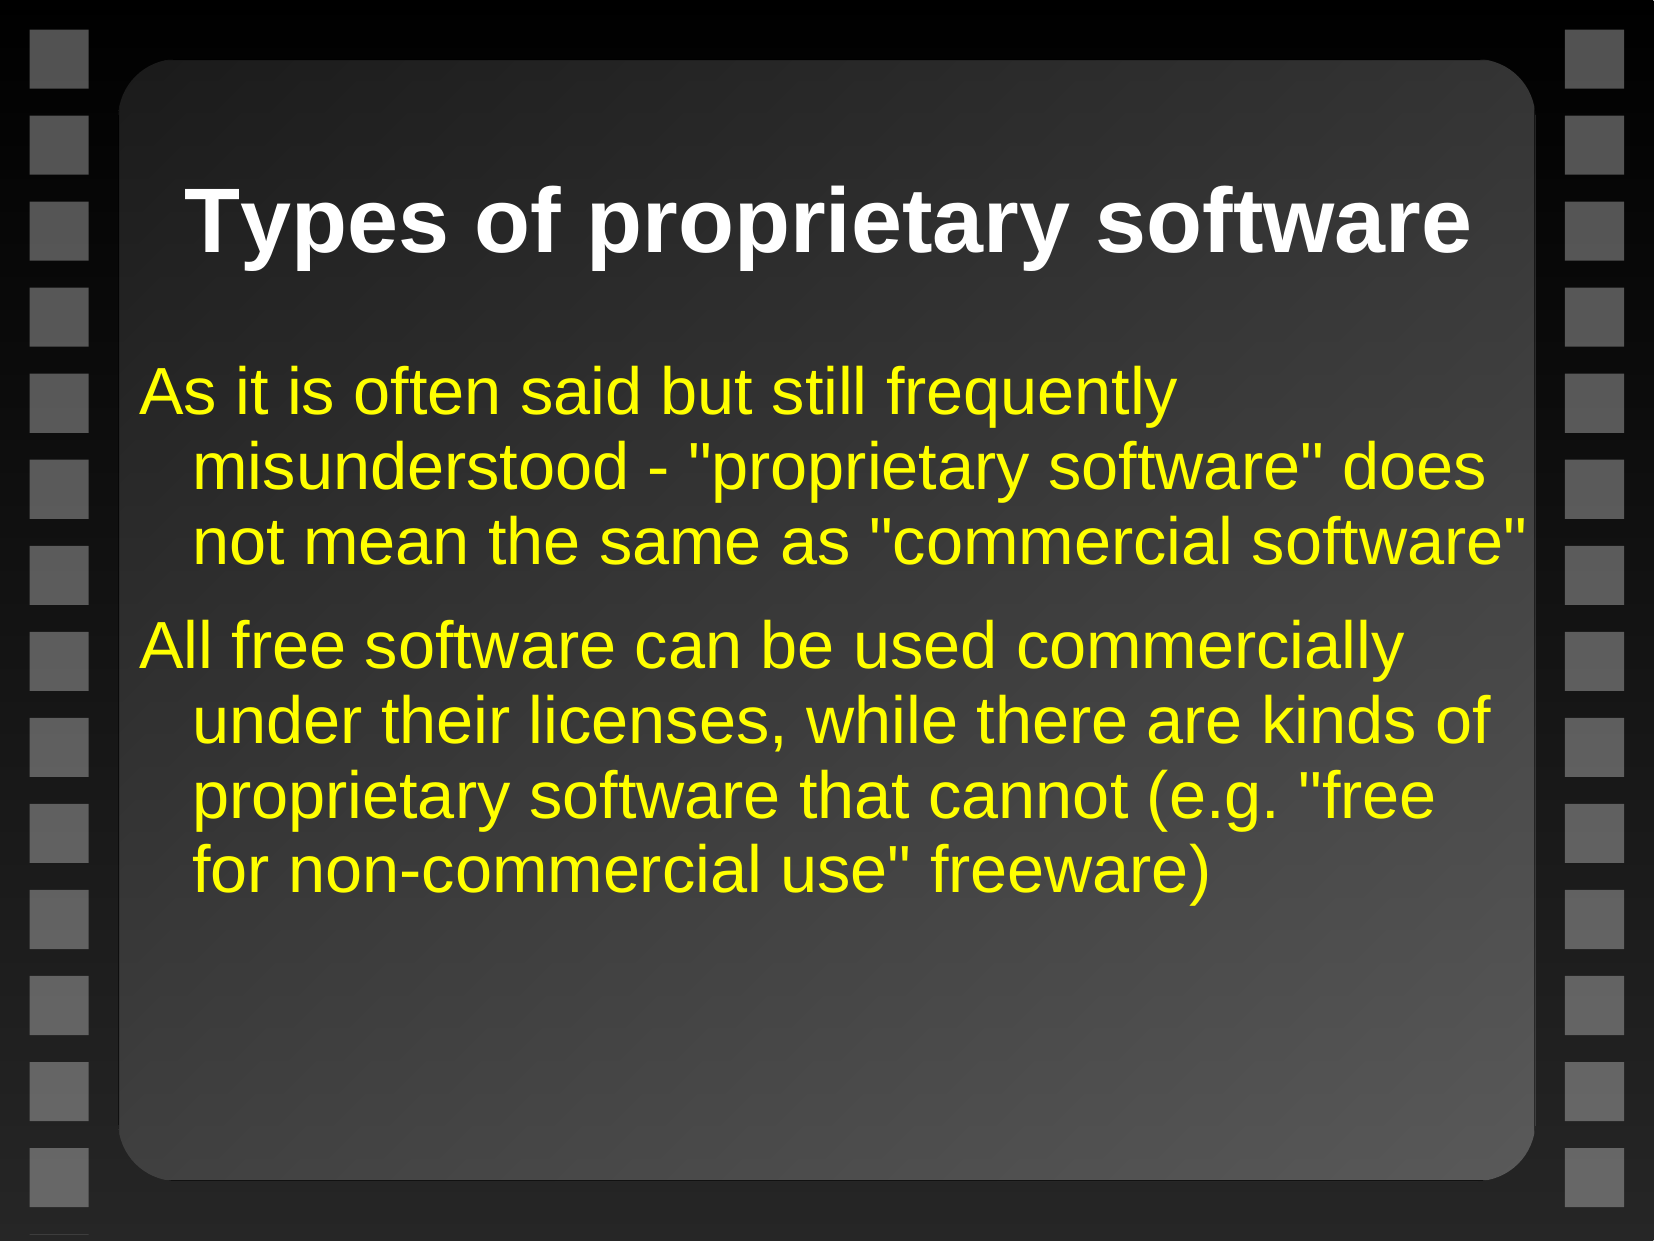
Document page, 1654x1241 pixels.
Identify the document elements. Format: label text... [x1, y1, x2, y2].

list As it is often said but still frequently misunderstood - "proprietary software" does not mean the same as "commercial software" All free software can be used commercially under their licenses, while there are kinds of proprietary software that cannot (e.g. "free for non-commercial use" freeware) [121, 354, 1534, 1127]
title Types of proprietary software [123, 117, 1536, 325]
